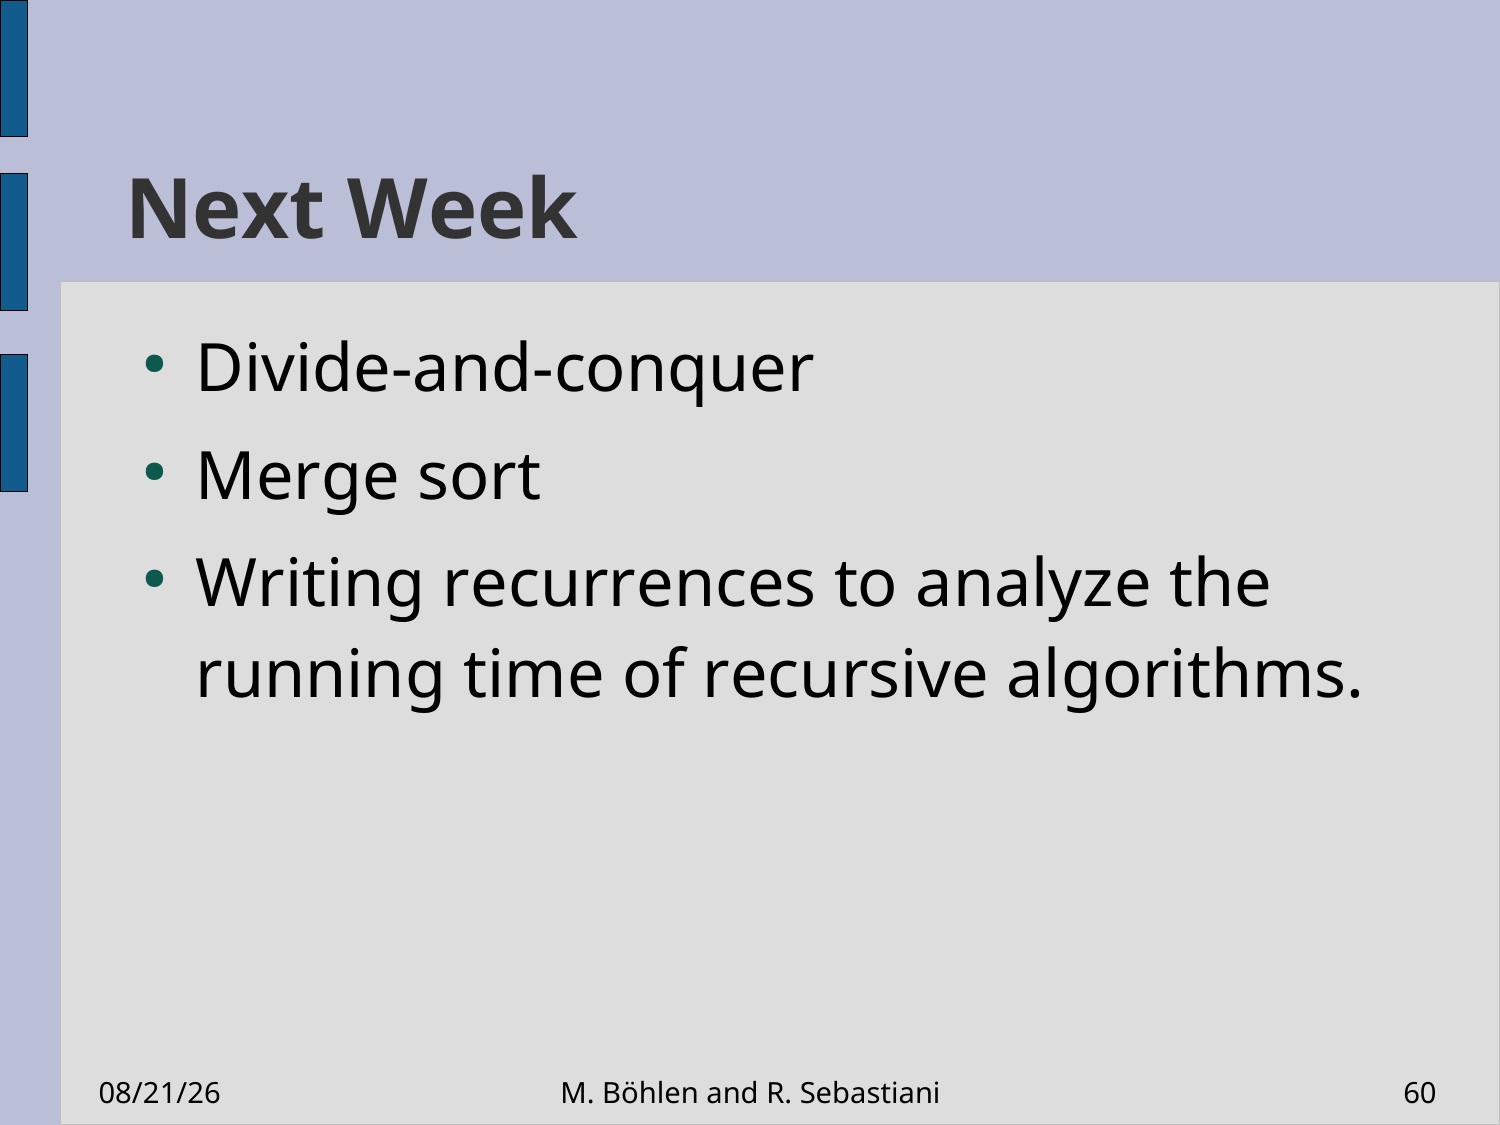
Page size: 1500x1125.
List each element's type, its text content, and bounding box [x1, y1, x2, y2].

title Next Week [110, 67, 1392, 271]
list Divide-and-conquer Merge sort Writing recurrences to analyze the running time of recursive algorithms. [110, 312, 1392, 1037]
